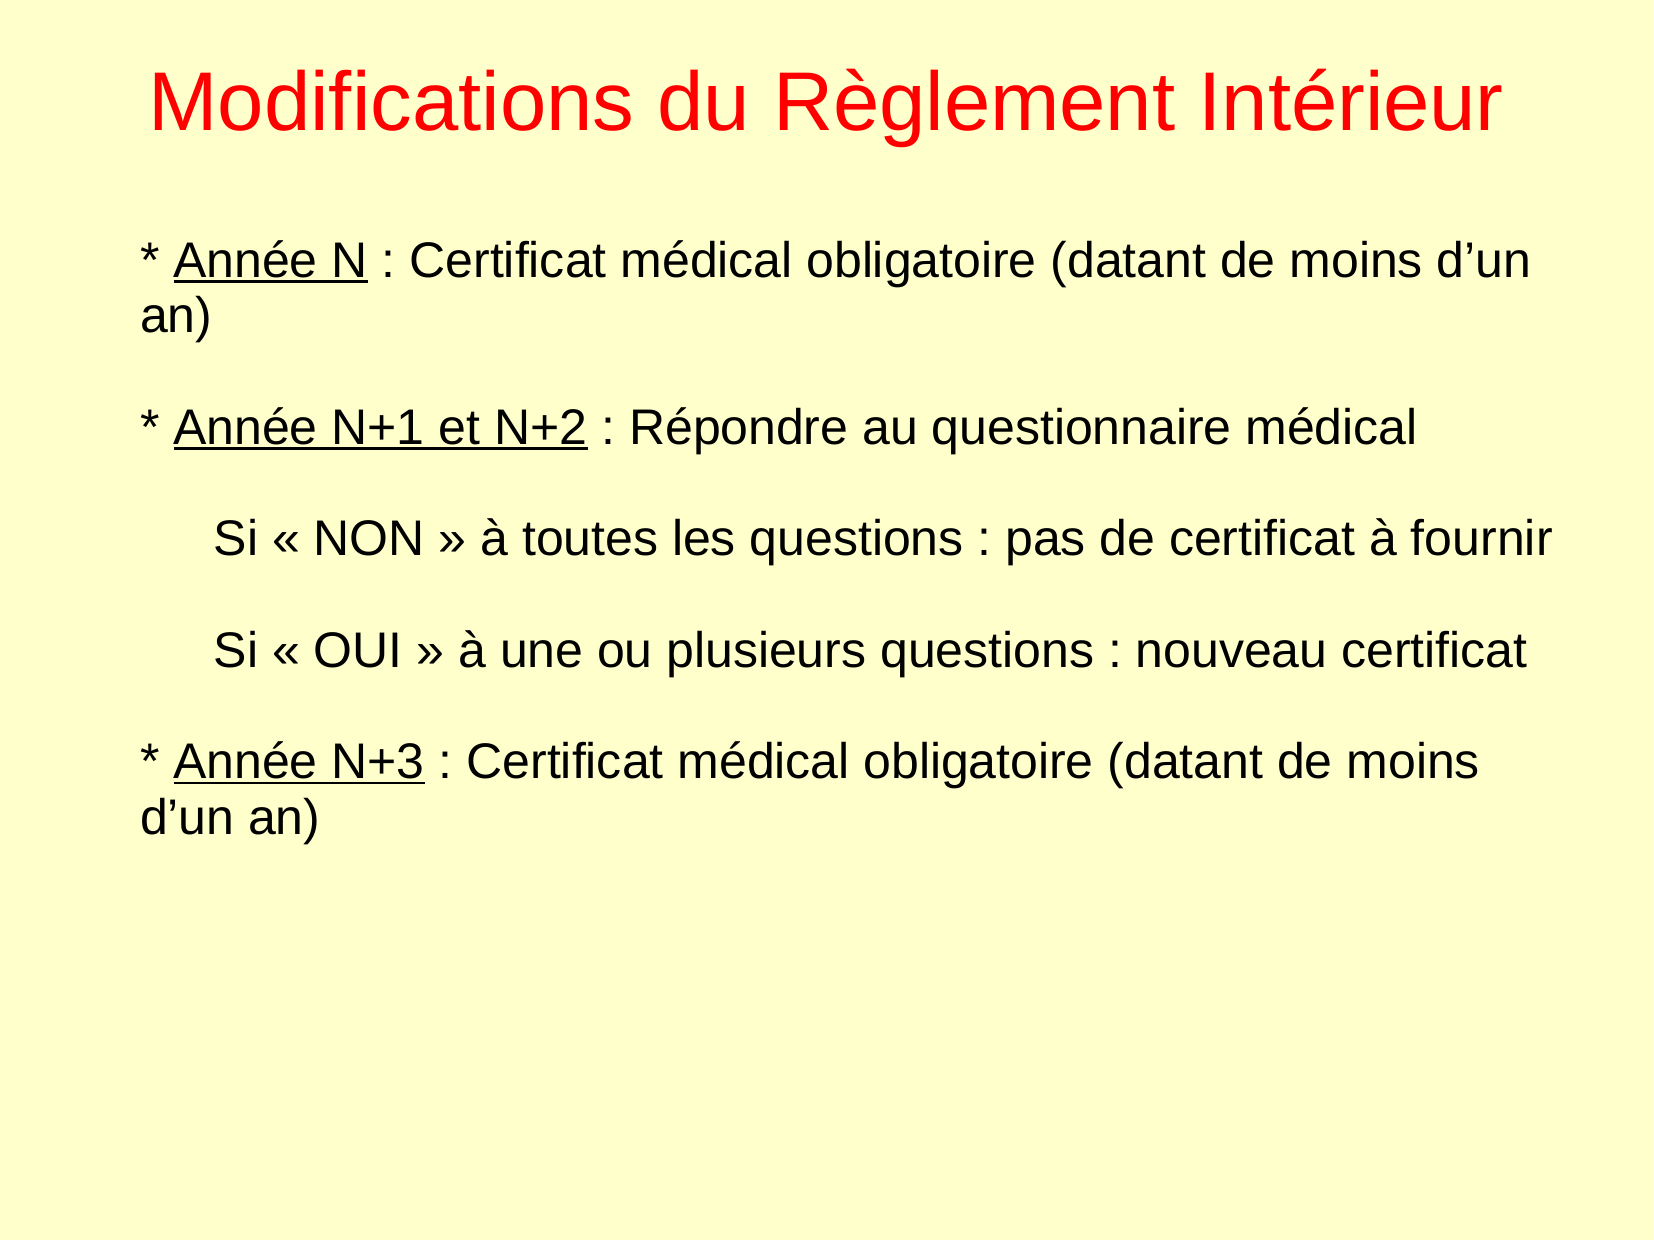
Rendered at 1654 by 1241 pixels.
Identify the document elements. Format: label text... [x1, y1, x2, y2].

text_box * Année N : Certificat médical obligatoire (datant de moins d’un an) * Année N+1 et N+2 : Répondre au questionnaire médical Si « NON » à toutes les questions : pas de certificat à fournir Si « OUI » à une ou plusieurs questions : nouveau certificat * Année N+3 : Certificat médical obligatoire (datant de moins d’un an) [125, 224, 1571, 993]
title Modifications du Règlement Intérieur [82, 49, 1571, 154]
